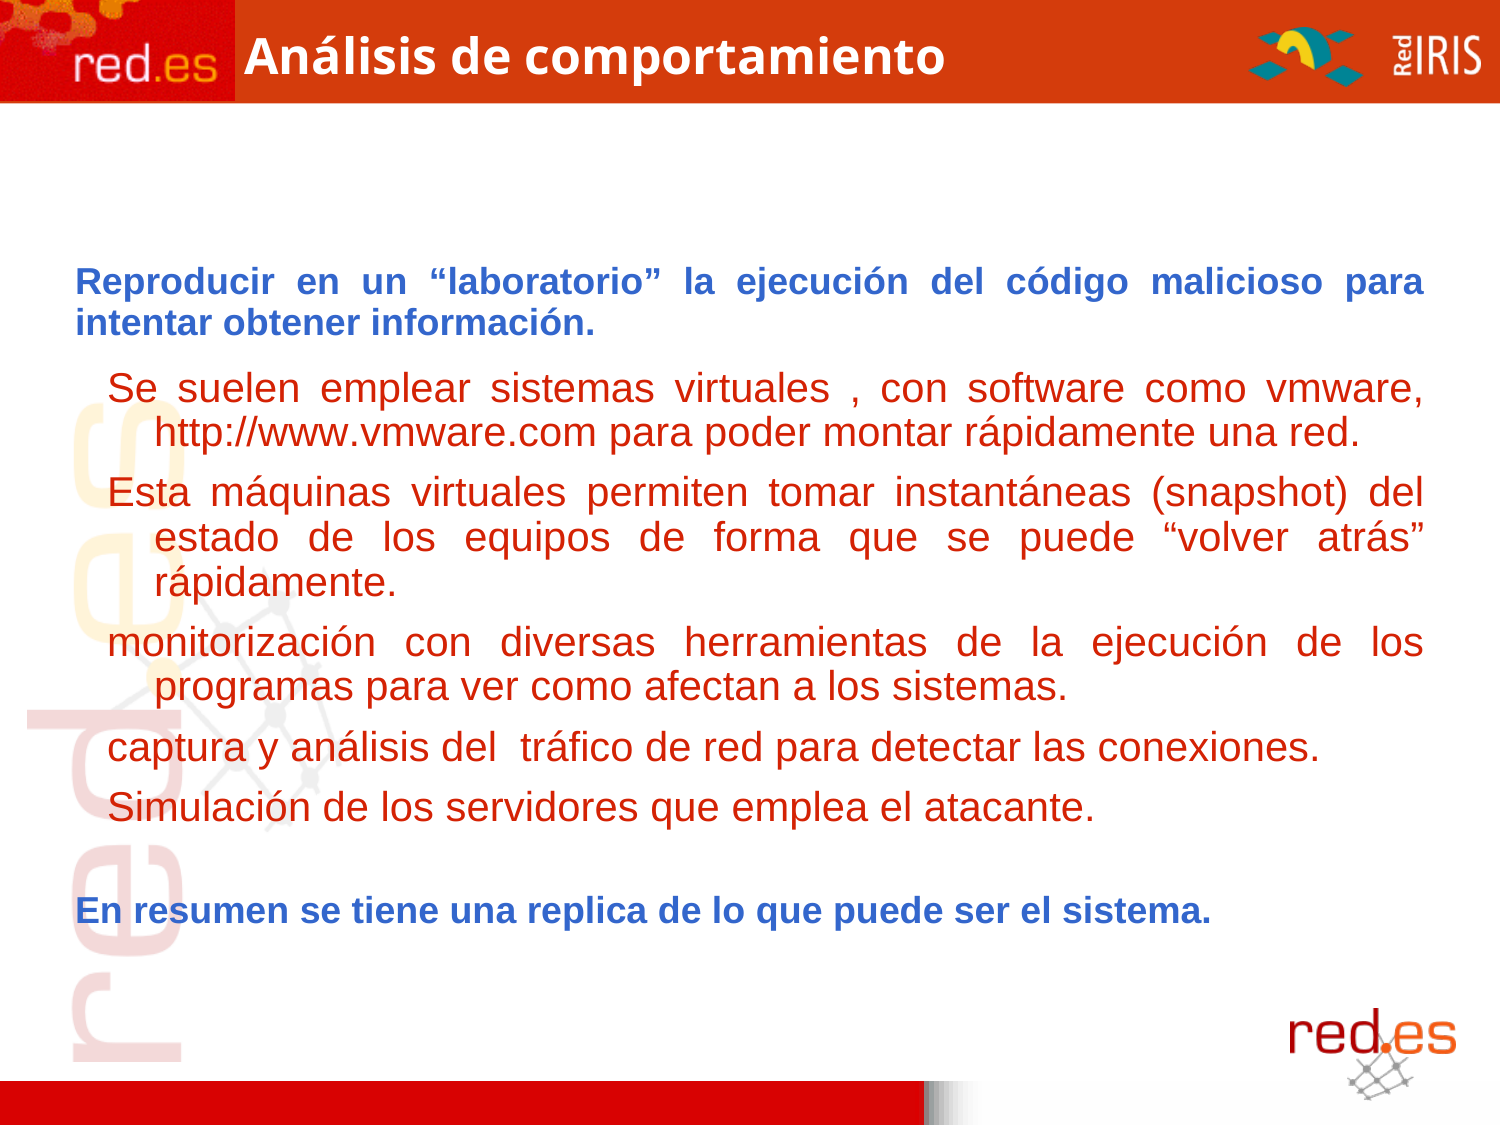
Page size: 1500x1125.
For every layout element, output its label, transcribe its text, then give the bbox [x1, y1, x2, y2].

list Reproducir en un “laboratorio” la ejecución del código malicioso para intentar obtener información. Se suelen emplear sistemas virtuales , con software como vmware, http://www.vmware.com para poder montar rápidamente una red. Esta máquinas virtuales permiten tomar instantáneas (snapshot) del estado de los equipos de forma que se puede “volver atrás” rápidamente. monitorización con diversas herramientas de la ejecución de los programas para ver como afectan a los sistemas. captura y análisis del tráfico de red para detectar las conexiones. Simulación de los servidores que emplea el atacante. En resumen se tiene una replica de lo que puede ser el sistema. [75, 262, 1426, 1006]
picture [0, 0, 235, 101]
picture [27, 400, 345, 1062]
picture [0, 1008, 1500, 1125]
title Análisis de comportamiento [244, 0, 1412, 121]
picture [1412, 27, 1481, 87]
